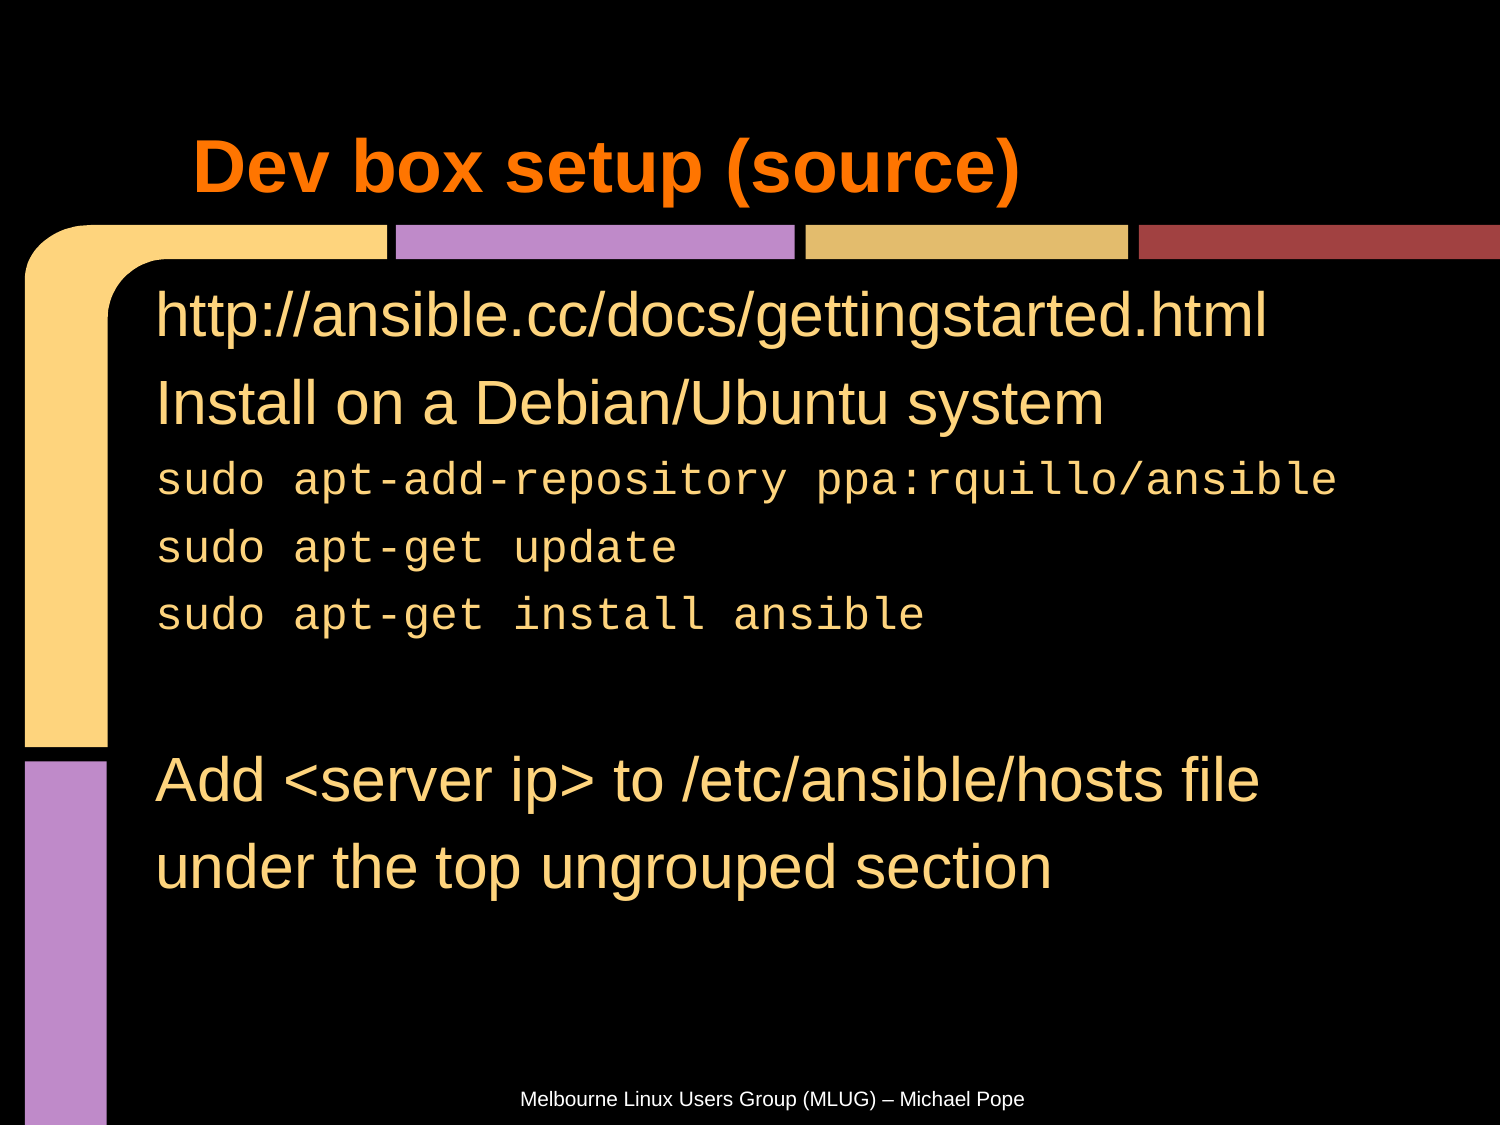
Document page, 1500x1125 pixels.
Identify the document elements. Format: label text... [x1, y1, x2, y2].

title Dev box setup (source) [140, 35, 1425, 223]
list http://ansible.cc/docs/gettingstarted.html Install on a Debian/Ubuntu system sudo apt-add-repository ppa:rquillo/ansible sudo apt-get update sudo apt-get install ansible Add <server ip> to /etc/ansible/hosts file under the top ungrouped section [140, 259, 1425, 1078]
